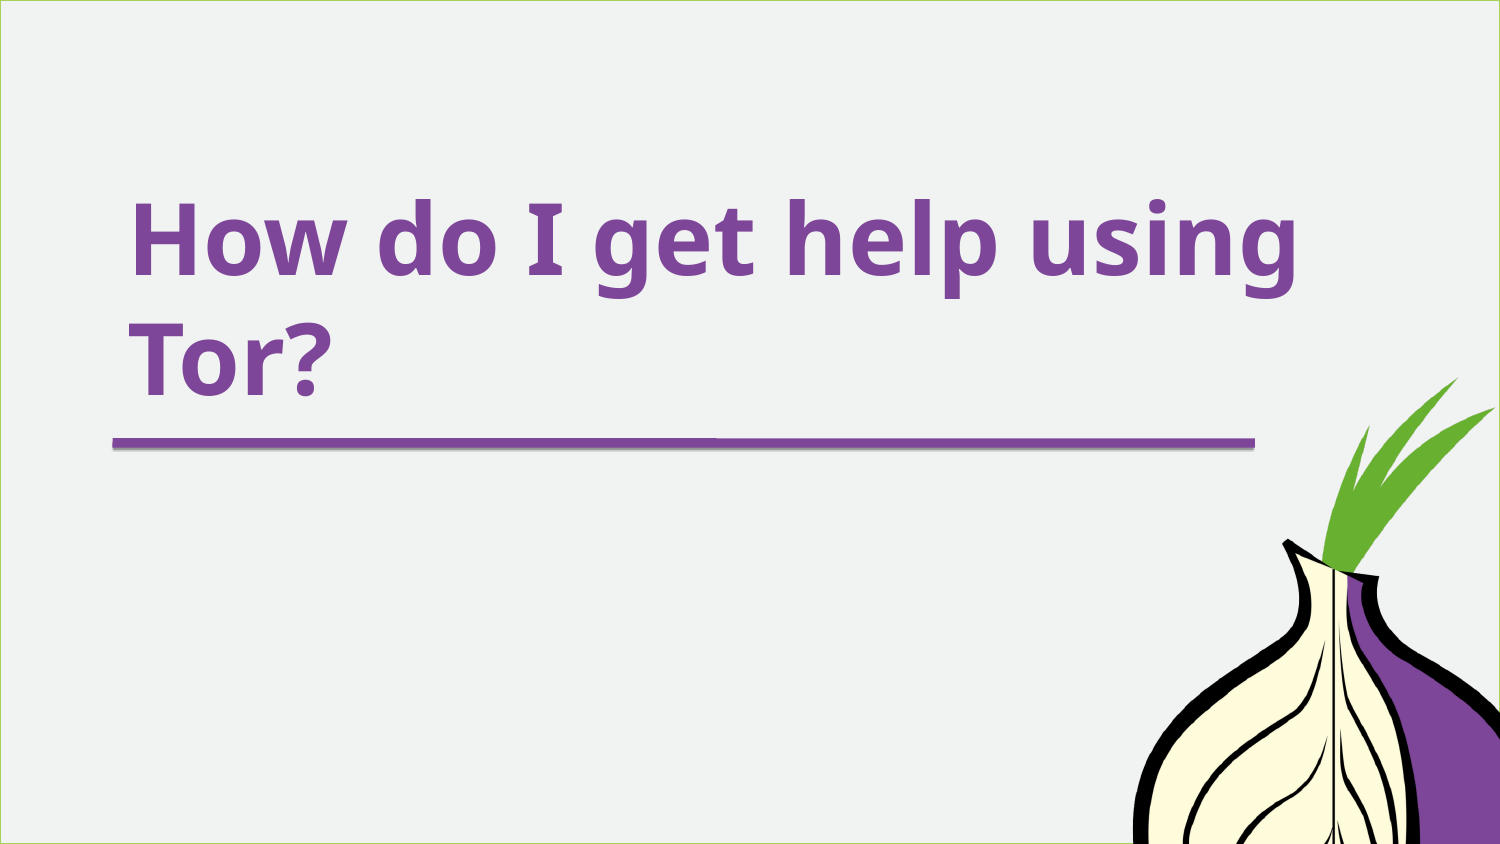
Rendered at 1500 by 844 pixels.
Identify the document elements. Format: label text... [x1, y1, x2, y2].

picture [1122, 377, 1500, 844]
text_box How do I get help using Tor? [112, 148, 1388, 443]
